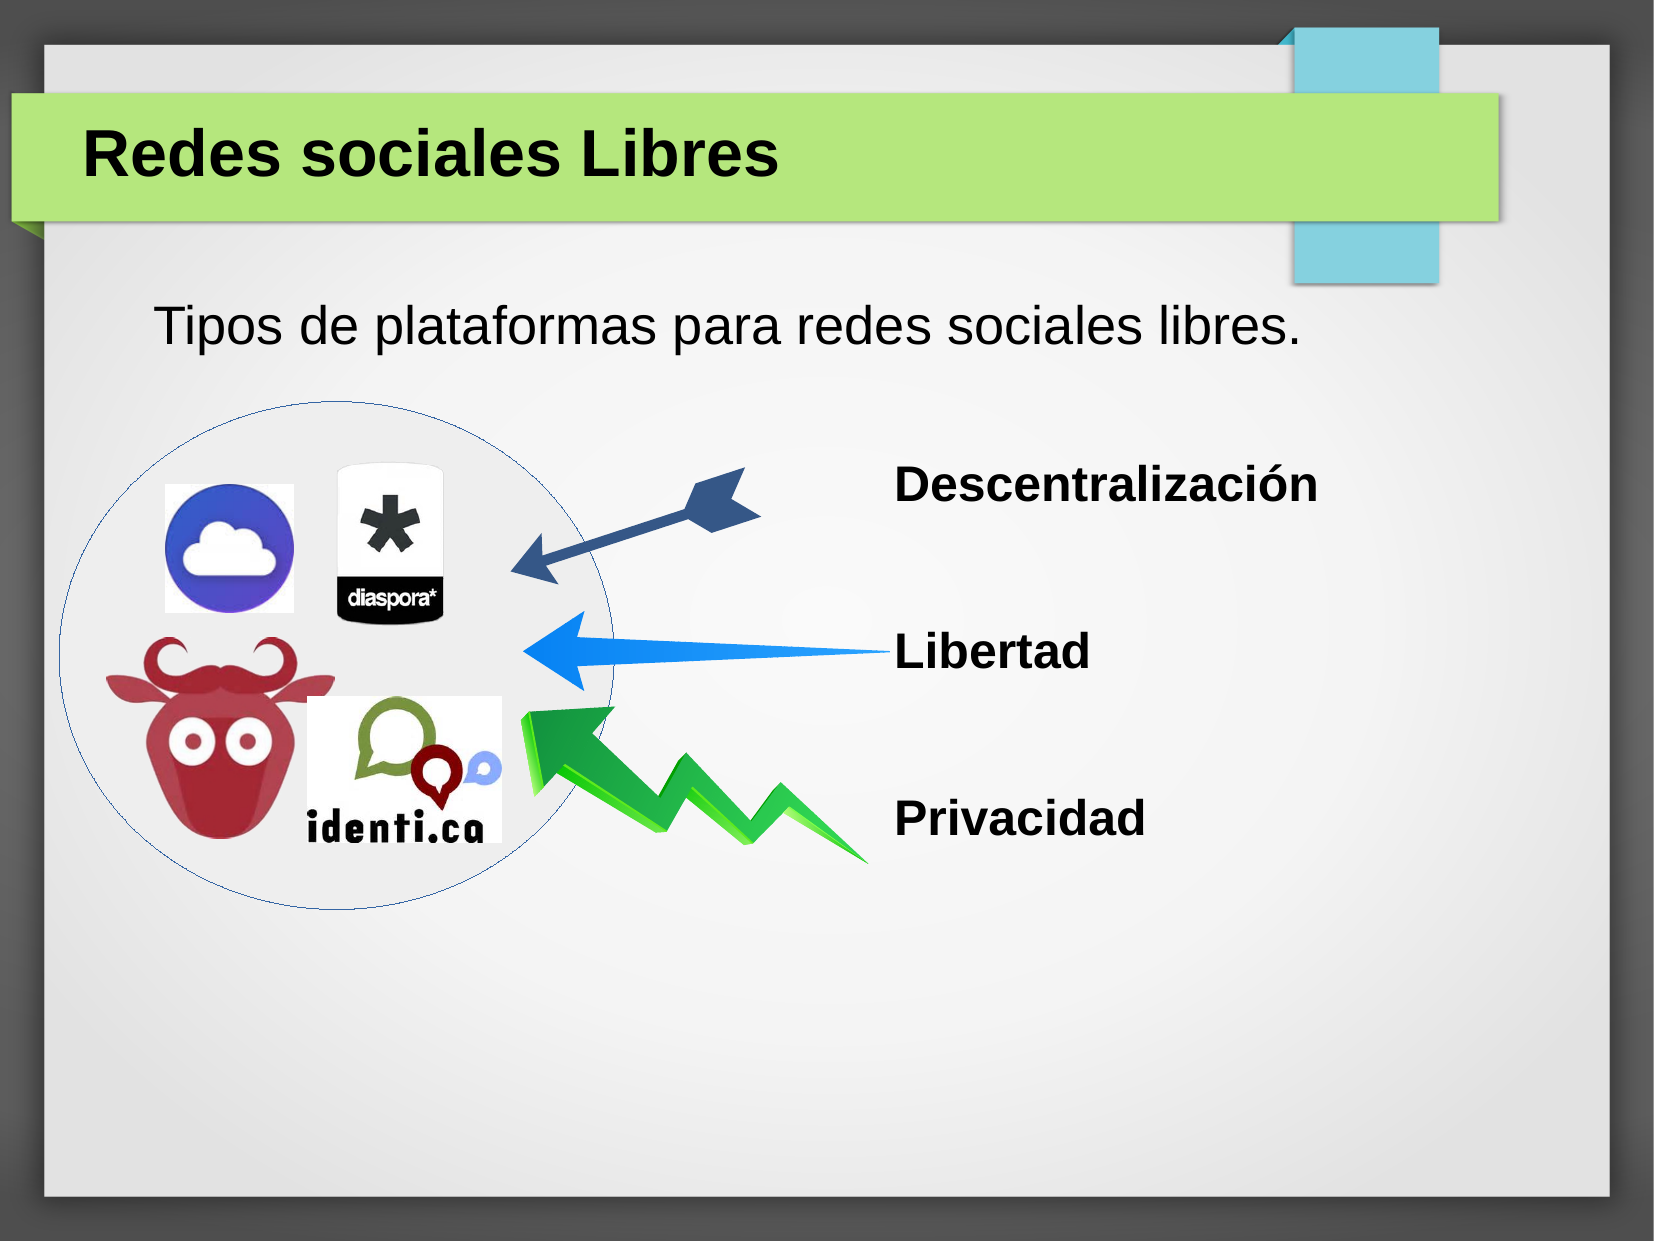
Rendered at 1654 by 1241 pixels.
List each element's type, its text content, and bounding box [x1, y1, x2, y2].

text_box Descentralización Libertad Privacidad [879, 448, 1470, 854]
title Redes sociales Libres [82, 94, 1264, 213]
text_box [59, 554, 82, 757]
picture [0, 0, 1654, 1241]
list Tipos de plataformas para redes sociales libres. [82, 295, 1571, 1015]
